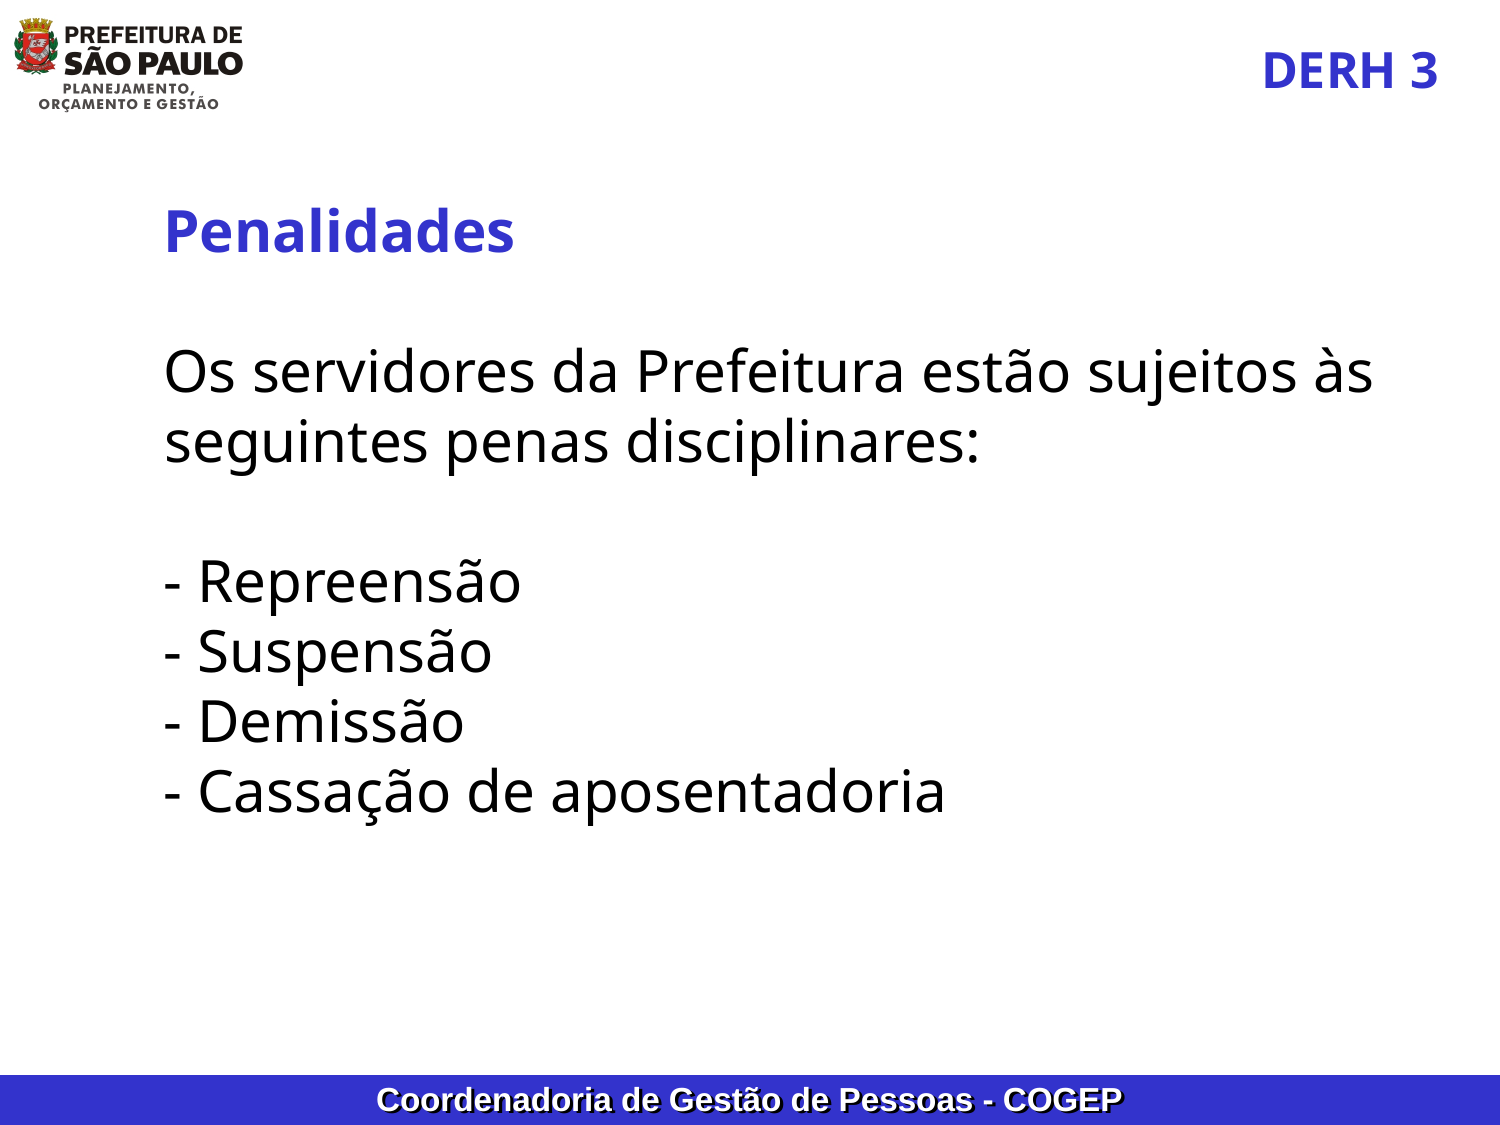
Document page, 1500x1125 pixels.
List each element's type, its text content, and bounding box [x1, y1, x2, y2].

text_box Penalidades Os servidores da Prefeitura estão sujeitos às seguintes penas disciplinares: - Repreensão - Suspensão - Demissão - Cassação de aposentadoria [74, 149, 1420, 870]
text_box DERH 3 [1246, 31, 1454, 106]
